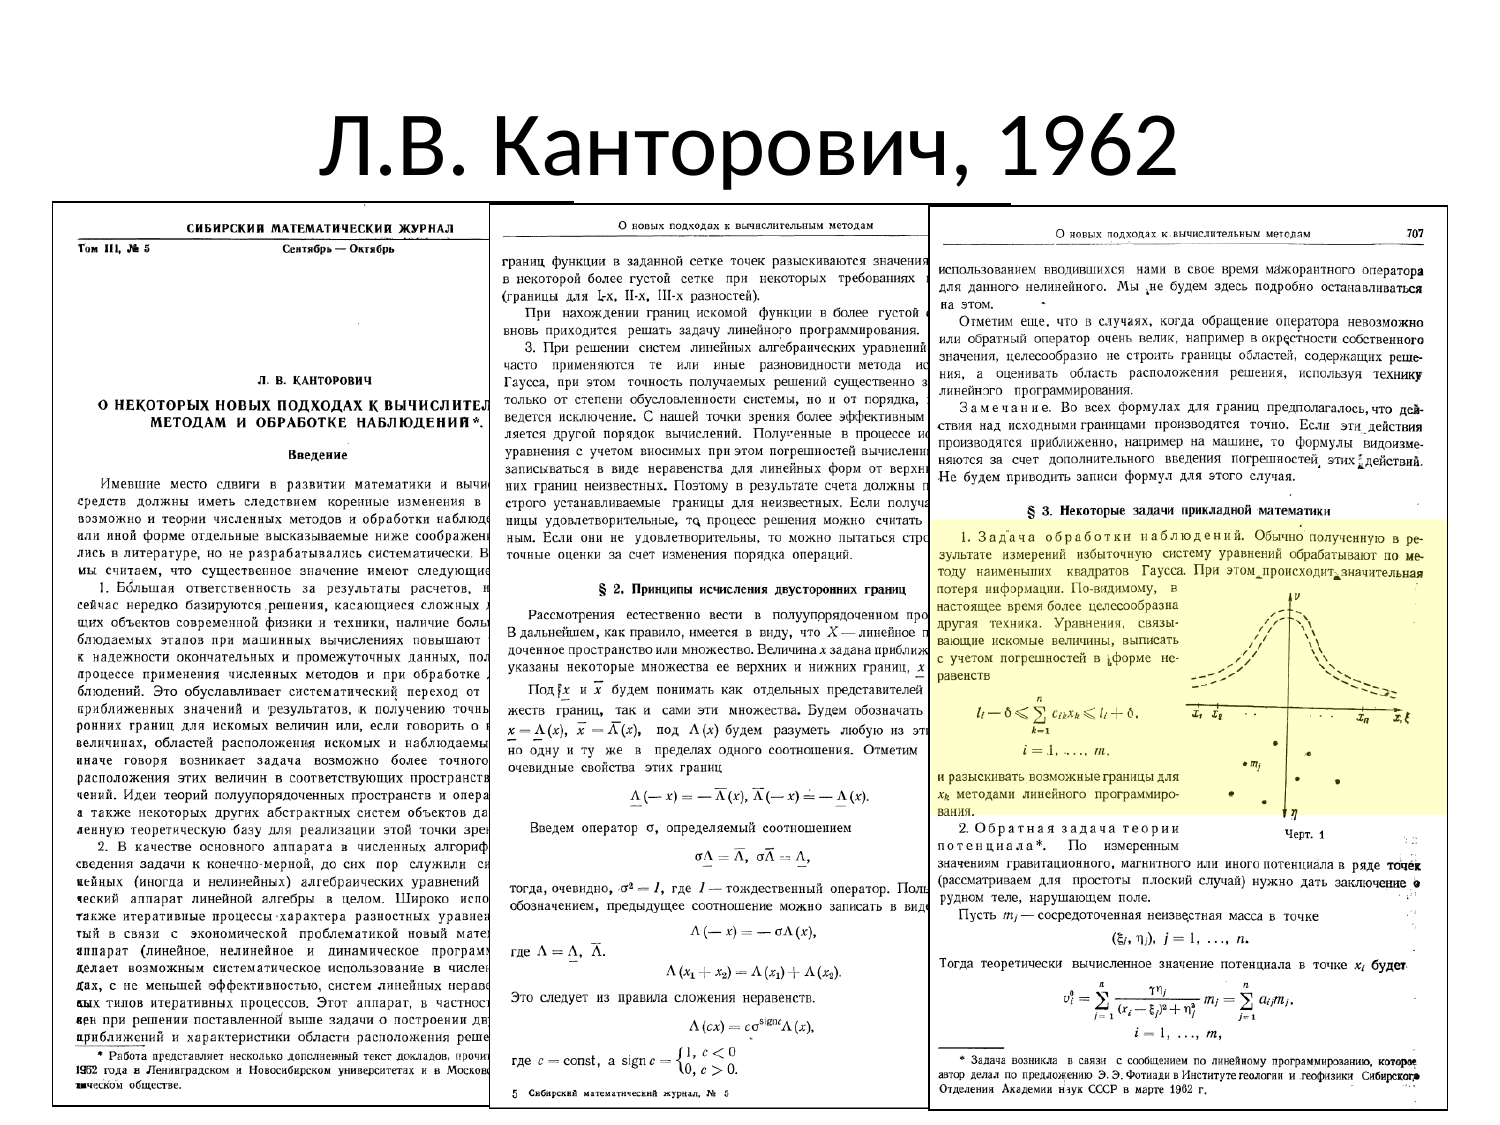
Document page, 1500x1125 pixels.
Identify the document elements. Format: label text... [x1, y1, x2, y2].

picture [490, 204, 1010, 1108]
text_box Л.В. Канторович, 1962 [75, 45, 1426, 205]
picture [53, 202, 573, 1106]
picture [929, 206, 1447, 1110]
text_box [931, 519, 1447, 816]
